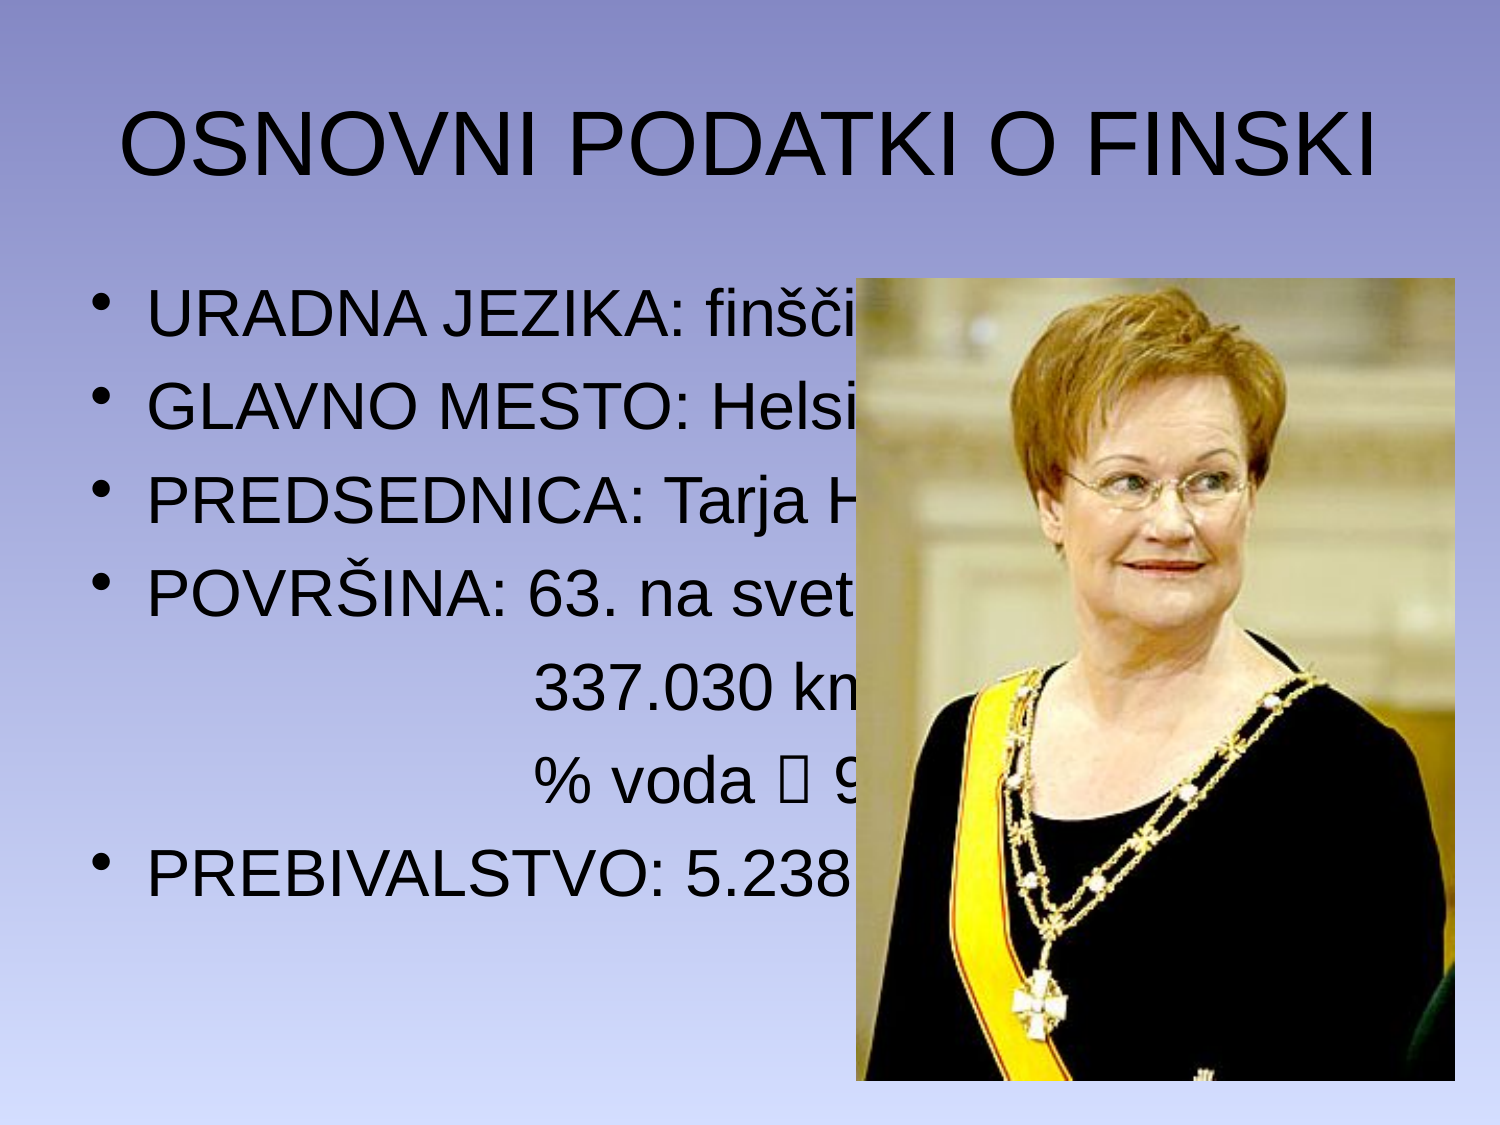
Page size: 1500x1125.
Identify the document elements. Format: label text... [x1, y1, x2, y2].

title OSNOVNI PODATKI O FINSKI [75, 45, 1425, 233]
picture [856, 278, 1455, 1081]
list URADNA JEZIKA: finščina in švedščina GLAVNO MESTO: Helsinki PREDSEDNICA: Tarja Halonen POVRŠINA: 63. na svetu 337.030 km na kvadrat % voda  9,4% PREBIVALSTVO: 5.238.460 (leta 2007) [75, 262, 1425, 1005]
